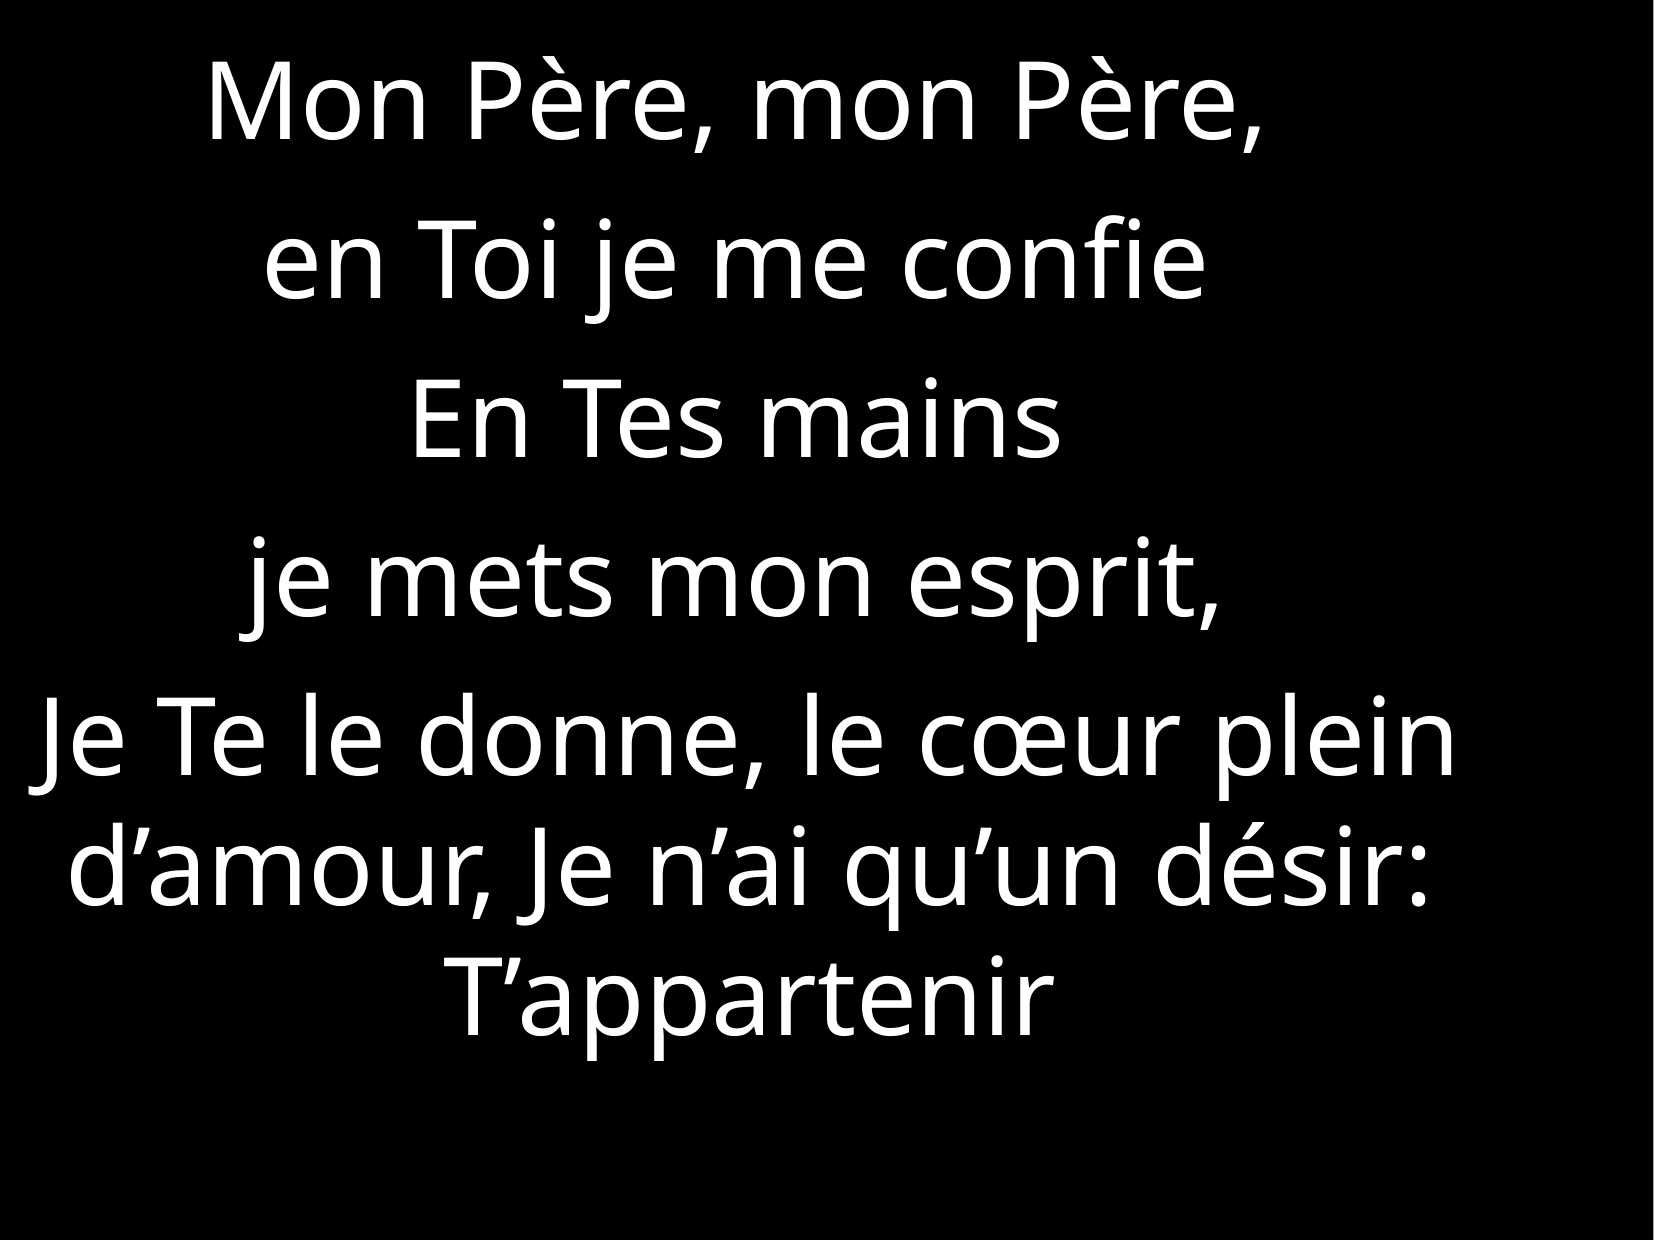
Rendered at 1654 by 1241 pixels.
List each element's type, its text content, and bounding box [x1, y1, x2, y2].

list Mon Père, mon Père, en Toi je me confie En Tes mains je mets mon esprit, Je Te le donne, le cœur plein d’amour, Je n’ai qu’un désir: T’appartenir [11, 23, 1489, 1111]
